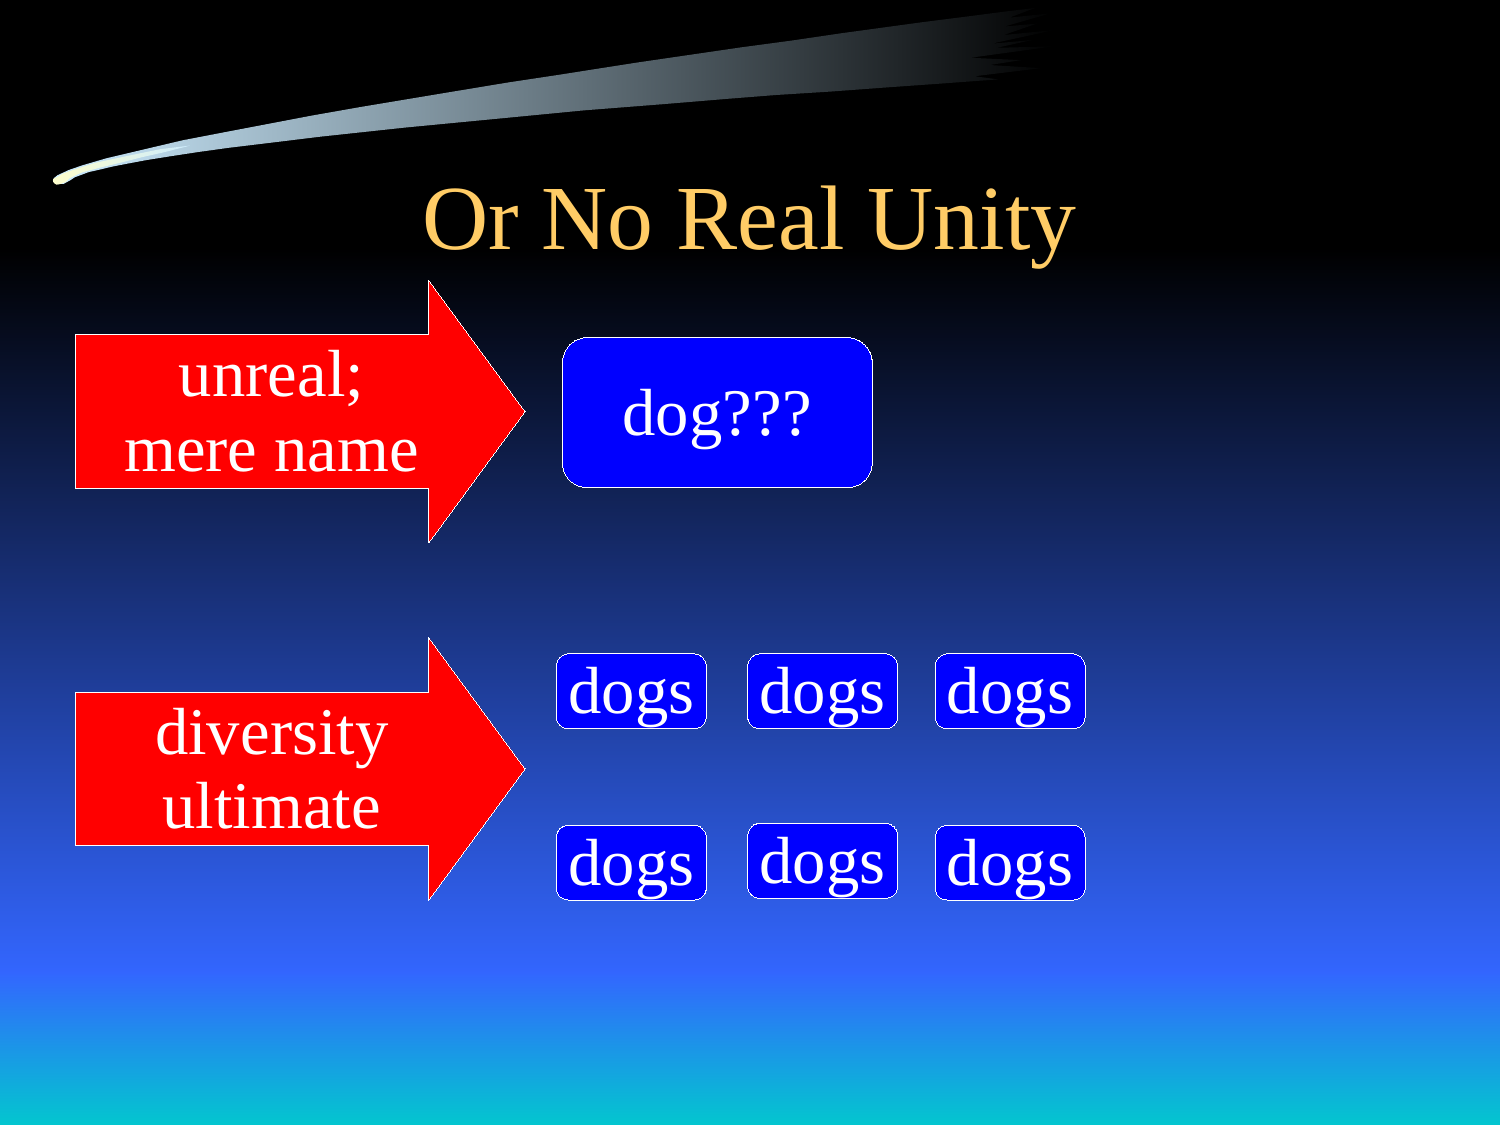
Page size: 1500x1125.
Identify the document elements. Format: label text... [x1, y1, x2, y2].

text_box unreal; mere name [75, 280, 526, 543]
text_box dogs [935, 653, 1086, 729]
text_box dogs [747, 653, 898, 729]
text_box dogs [935, 825, 1086, 901]
text_box diversity ultimate [75, 637, 526, 901]
text_box dogs [556, 653, 707, 729]
title Or No Real Unity [112, 132, 1388, 306]
text_box dogs [556, 825, 707, 901]
text_box dog??? [562, 337, 873, 488]
text_box dogs [747, 823, 898, 899]
